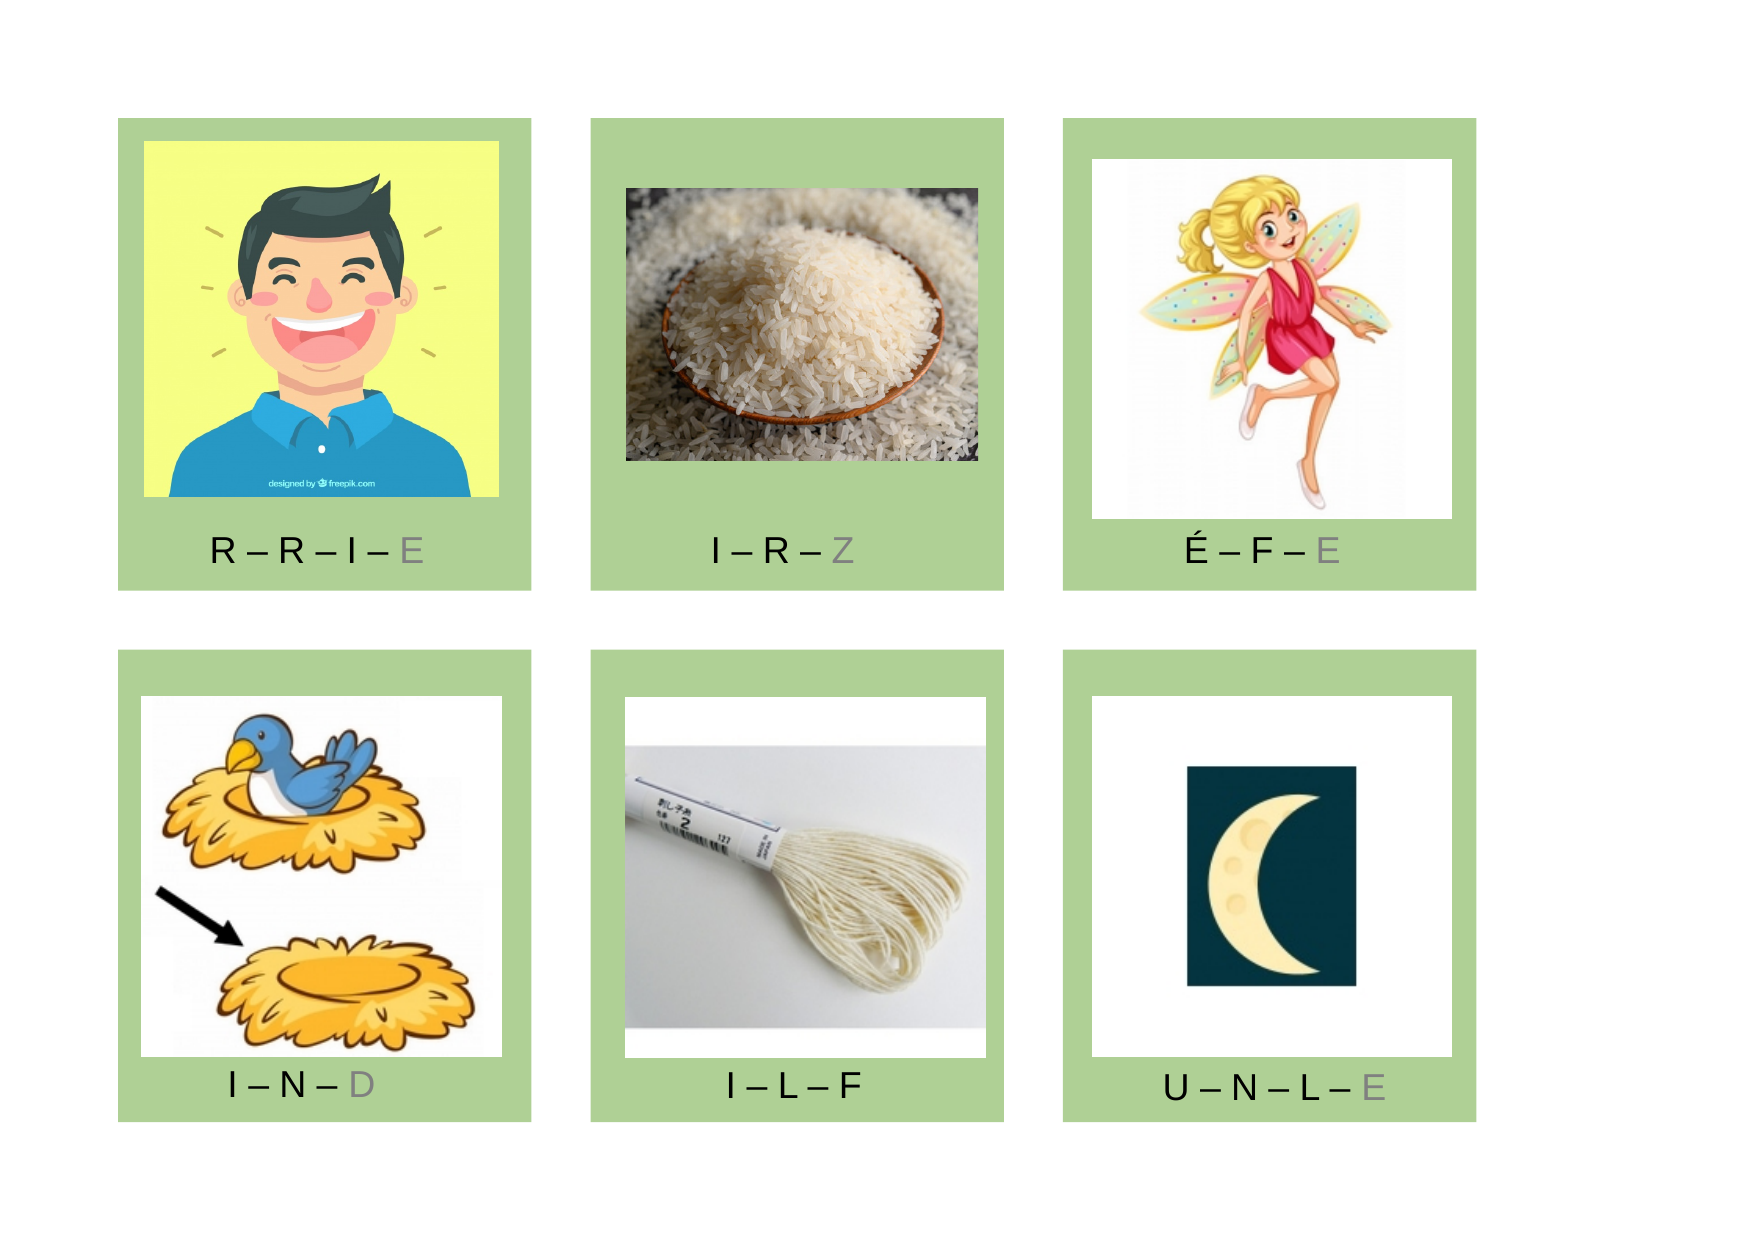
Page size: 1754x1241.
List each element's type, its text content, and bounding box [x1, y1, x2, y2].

text_box I – R – Z [695, 521, 895, 579]
picture [141, 696, 502, 1057]
text_box [118, 118, 532, 591]
picture [144, 141, 499, 497]
picture [626, 188, 979, 461]
picture [1092, 159, 1452, 519]
text_box [1062, 649, 1477, 1123]
text_box R – R – I – E [194, 521, 450, 579]
text_box É – F – E [1169, 521, 1368, 579]
text_box I – N – D [212, 1056, 412, 1113]
picture [625, 697, 986, 1058]
text_box U – N – L – E [1147, 1059, 1412, 1117]
text_box [590, 649, 1004, 1123]
text_box [1062, 118, 1477, 591]
picture [1092, 696, 1452, 1057]
text_box I – L – F [710, 1057, 910, 1114]
text_box [118, 649, 532, 1123]
text_box [590, 118, 1004, 591]
